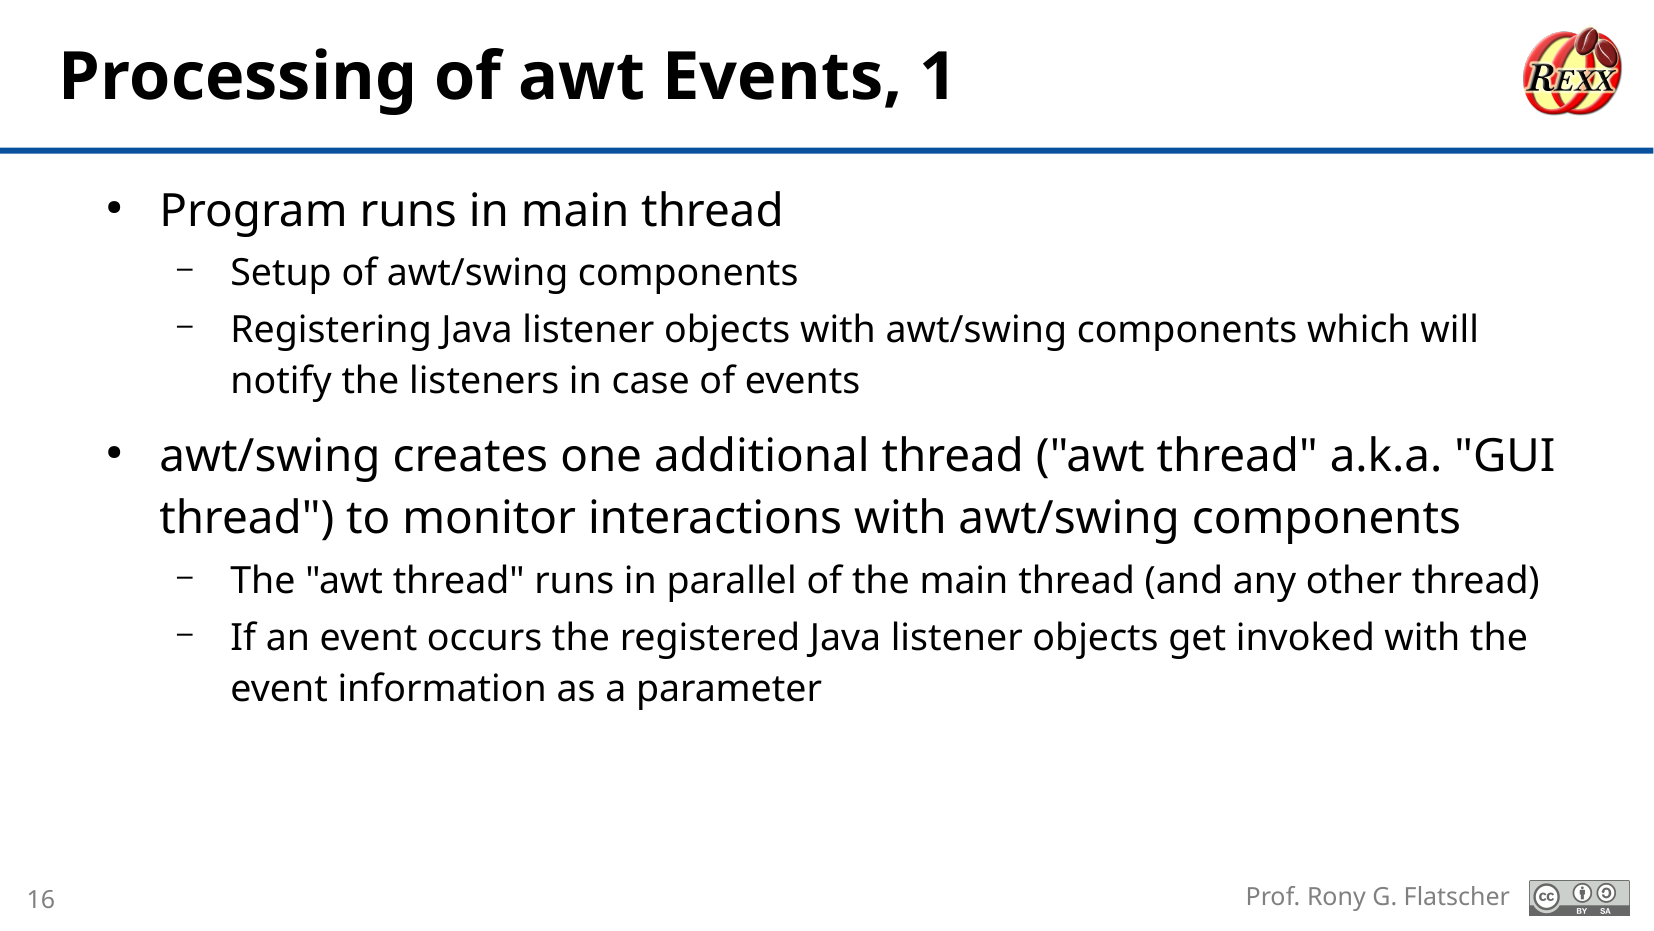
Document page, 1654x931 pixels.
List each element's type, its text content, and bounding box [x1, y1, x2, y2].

title Processing of awt Events, 1 [0, 0, 1625, 148]
list Program runs in main thread Setup of awt/swing components Registering Java listener objects with awt/swing components which will notify the listeners in case of events awt/swing creates one additional thread ("awt thread" a.k.a. "GUI thread") to monitor interactions with awt/swing components The "awt thread" runs in parallel of the main thread (and any other thread) If an event occurs the registered Java listener objects get invoked with the event information as a parameter [88, 177, 1577, 857]
